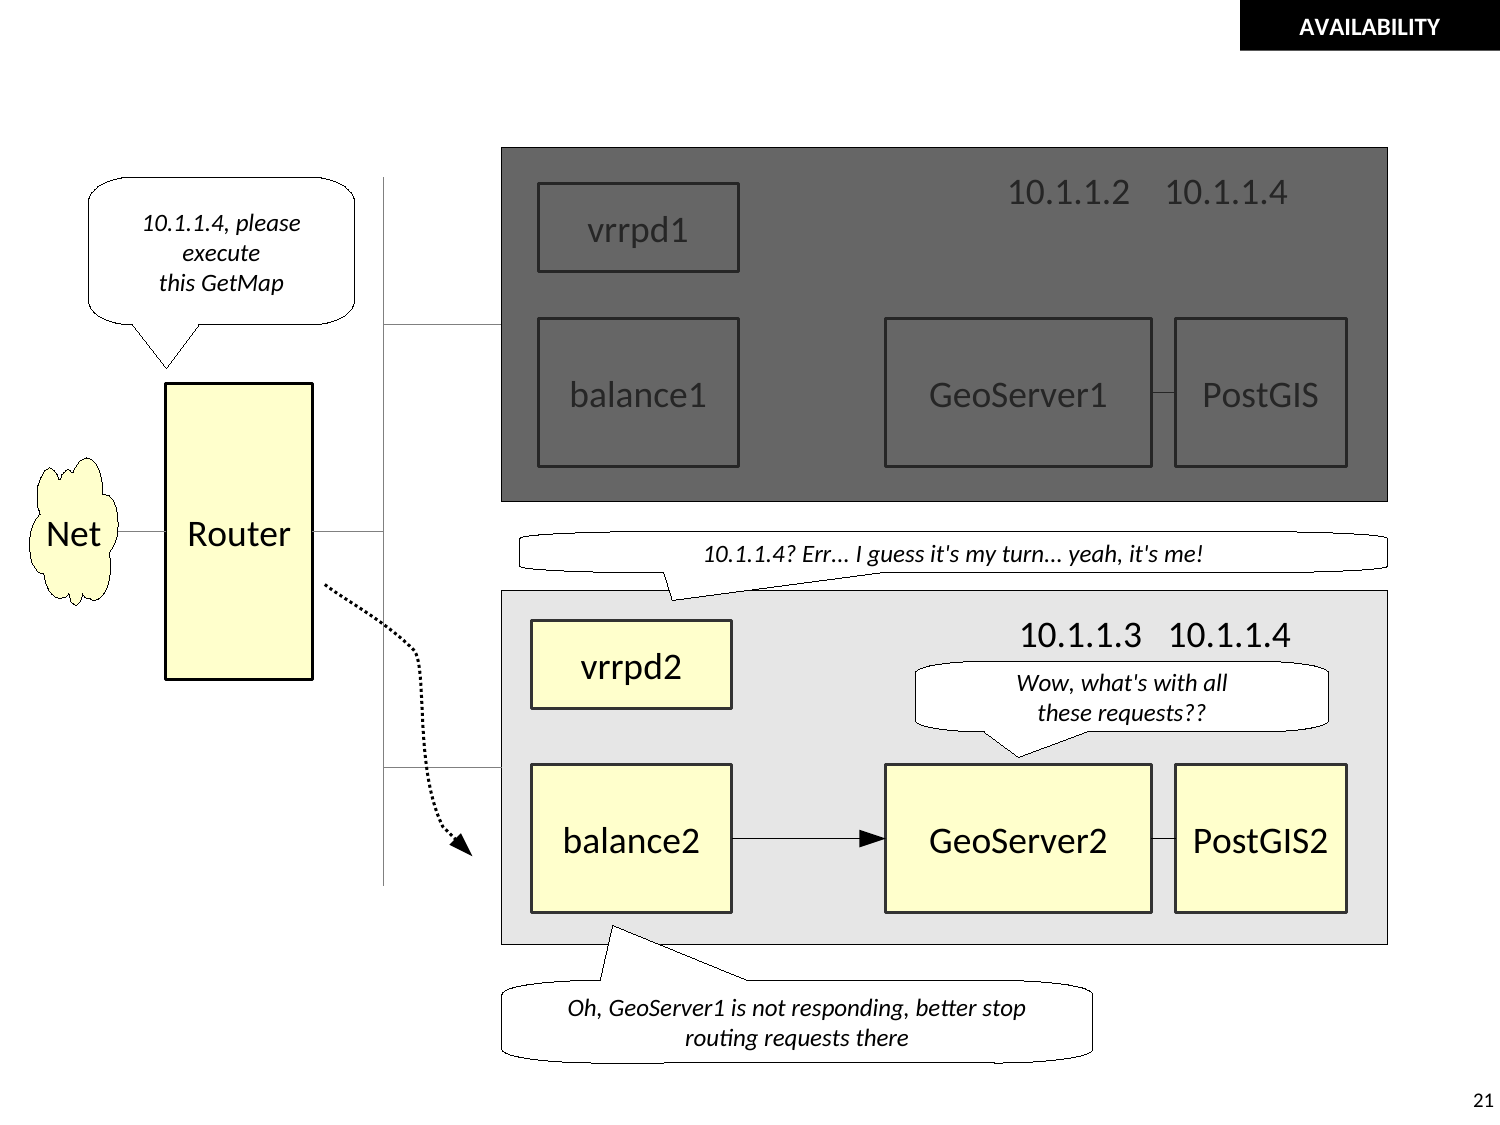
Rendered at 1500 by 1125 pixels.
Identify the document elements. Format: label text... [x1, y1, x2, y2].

text_box Net [29, 457, 119, 606]
text_box 10.1.1.4? Err... I guess it's my turn... yeah, it's me! [519, 531, 1388, 601]
text_box [501, 147, 1388, 502]
text_box GeoServer2 [885, 764, 1152, 913]
text_box balance2 [531, 764, 732, 913]
text_box PostGIS2 [1175, 764, 1347, 913]
text_box 10.1.1.4, please execute this GetMap [88, 177, 355, 369]
text_box Wow, what's with all these requests?? [915, 661, 1329, 758]
text_box 10.1.1.3 10.1.1.4 [1003, 602, 1307, 663]
text_box Router [165, 383, 313, 680]
text_box [501, 590, 1388, 945]
text_box vrrpd2 [531, 620, 732, 709]
text_box AVAILABILITY [1240, 0, 1500, 51]
text_box Oh, GeoServer1 is not responding, better stop routing requests there [501, 925, 1093, 1064]
